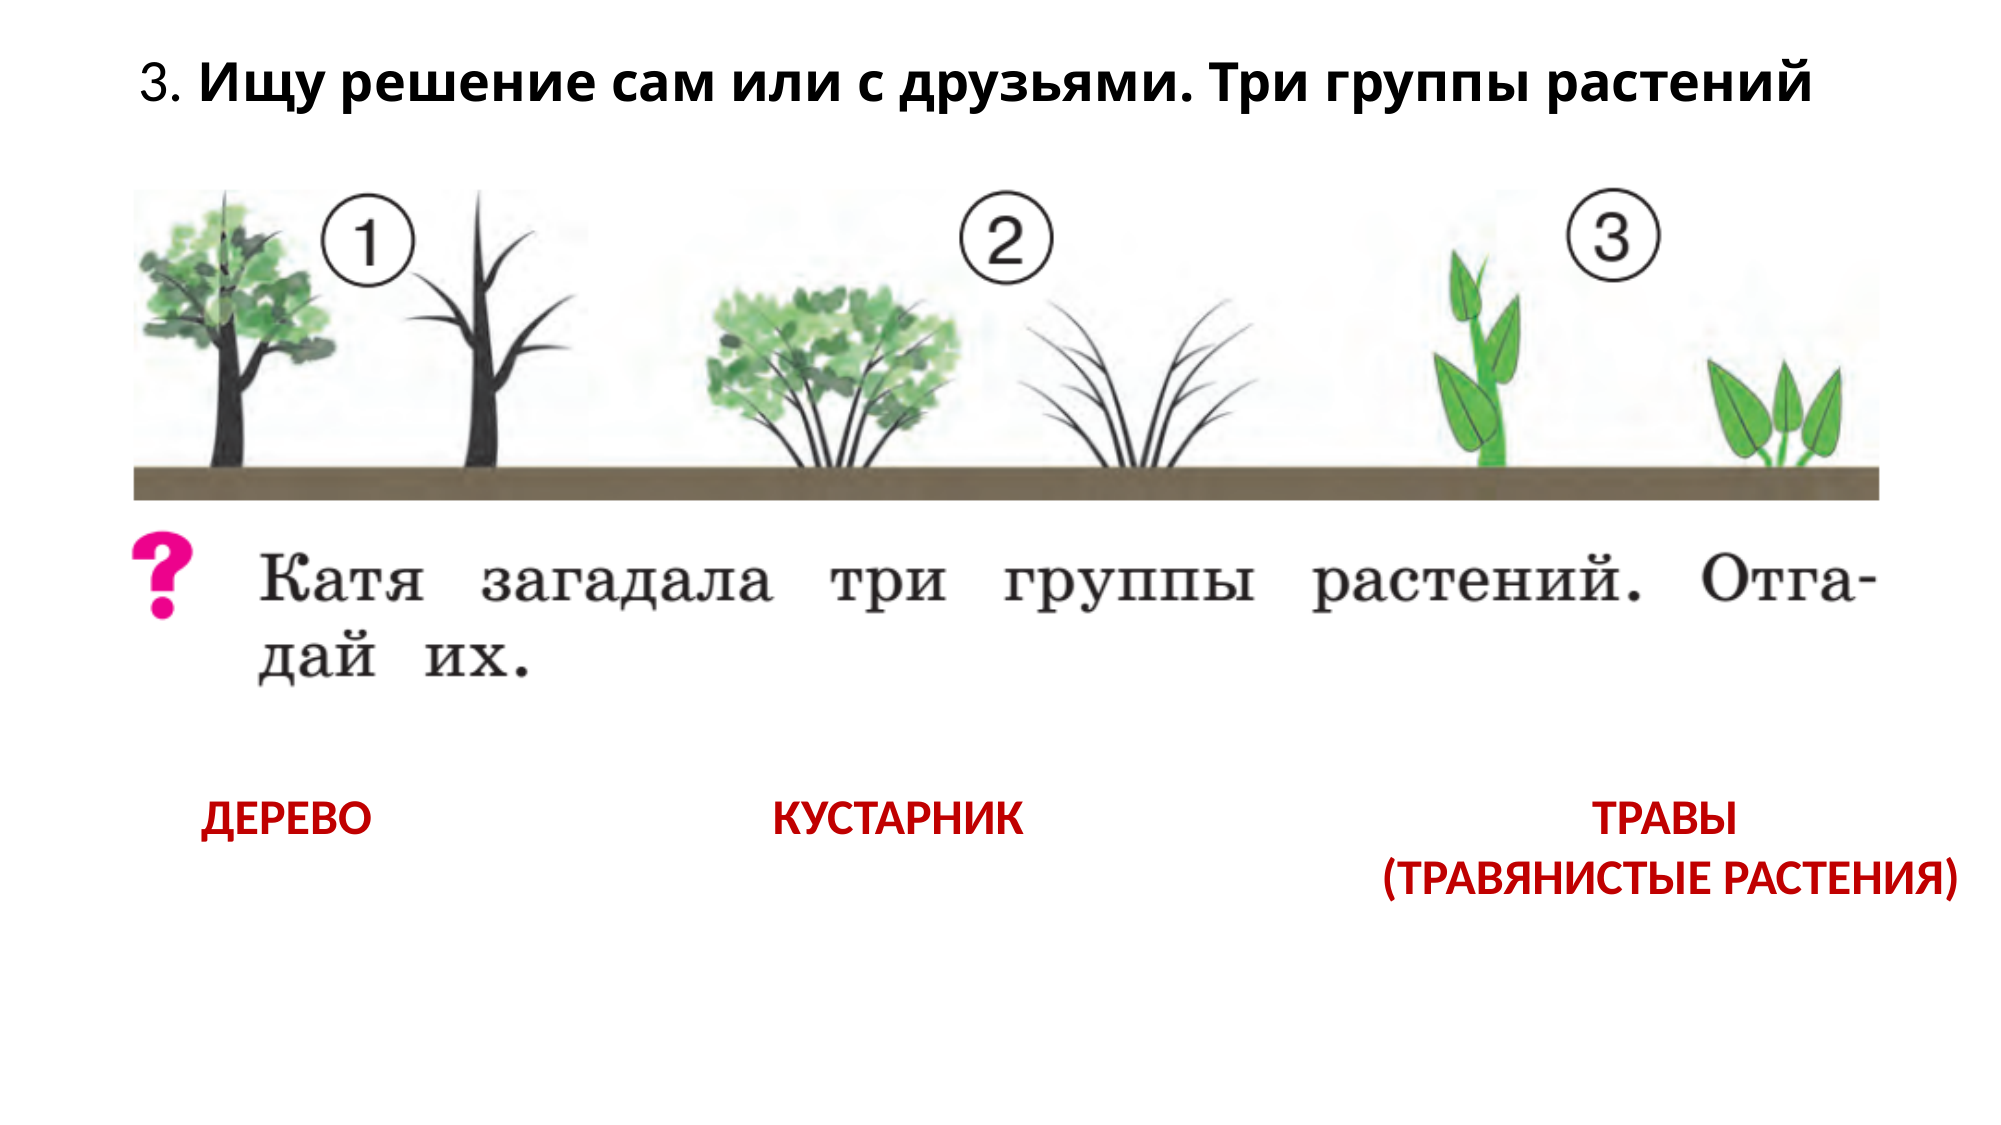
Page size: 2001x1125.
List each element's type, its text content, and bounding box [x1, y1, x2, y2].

text_box ДЕРЕВО [186, 776, 388, 852]
picture [77, 157, 1911, 706]
text_box КУСТАРНИК [758, 776, 1039, 852]
title 3. Ищу решение сам или с друзьями. Три группы растений [123, 38, 1849, 125]
text_box ТРАВЫ (ТРАВЯНИСТЫЕ РАСТЕНИЯ) [1366, 776, 1975, 912]
